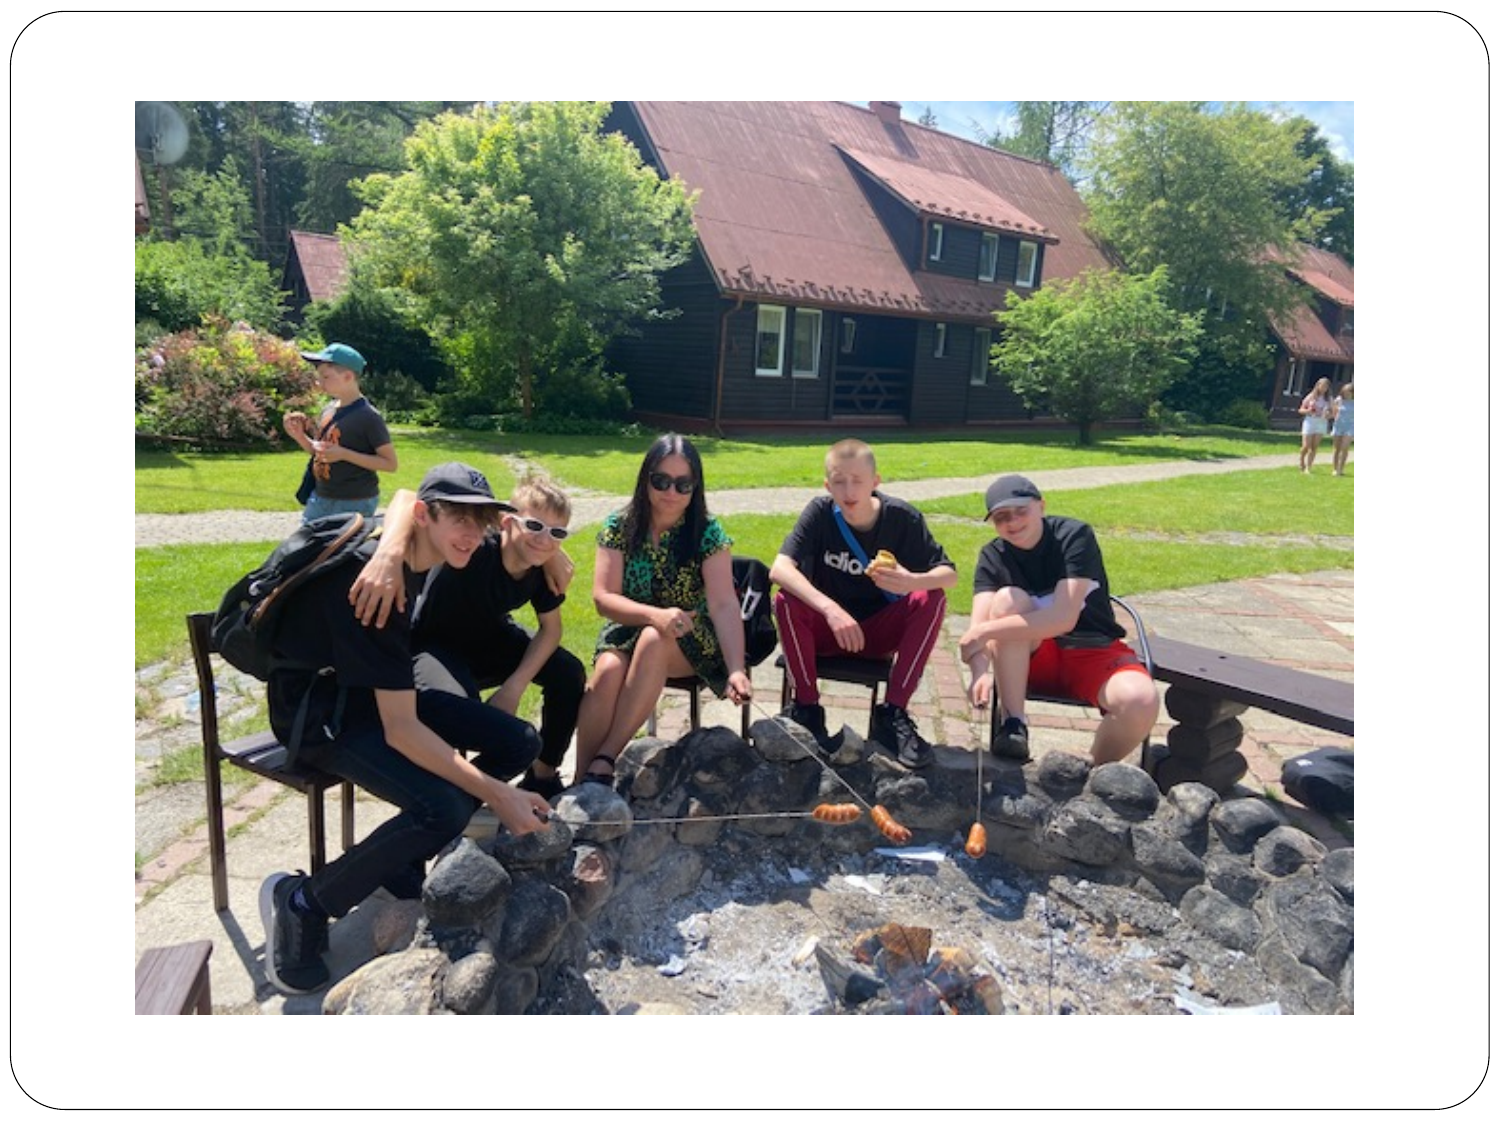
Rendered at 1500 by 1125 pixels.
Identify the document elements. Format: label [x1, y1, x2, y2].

picture [135, 101, 1354, 1015]
